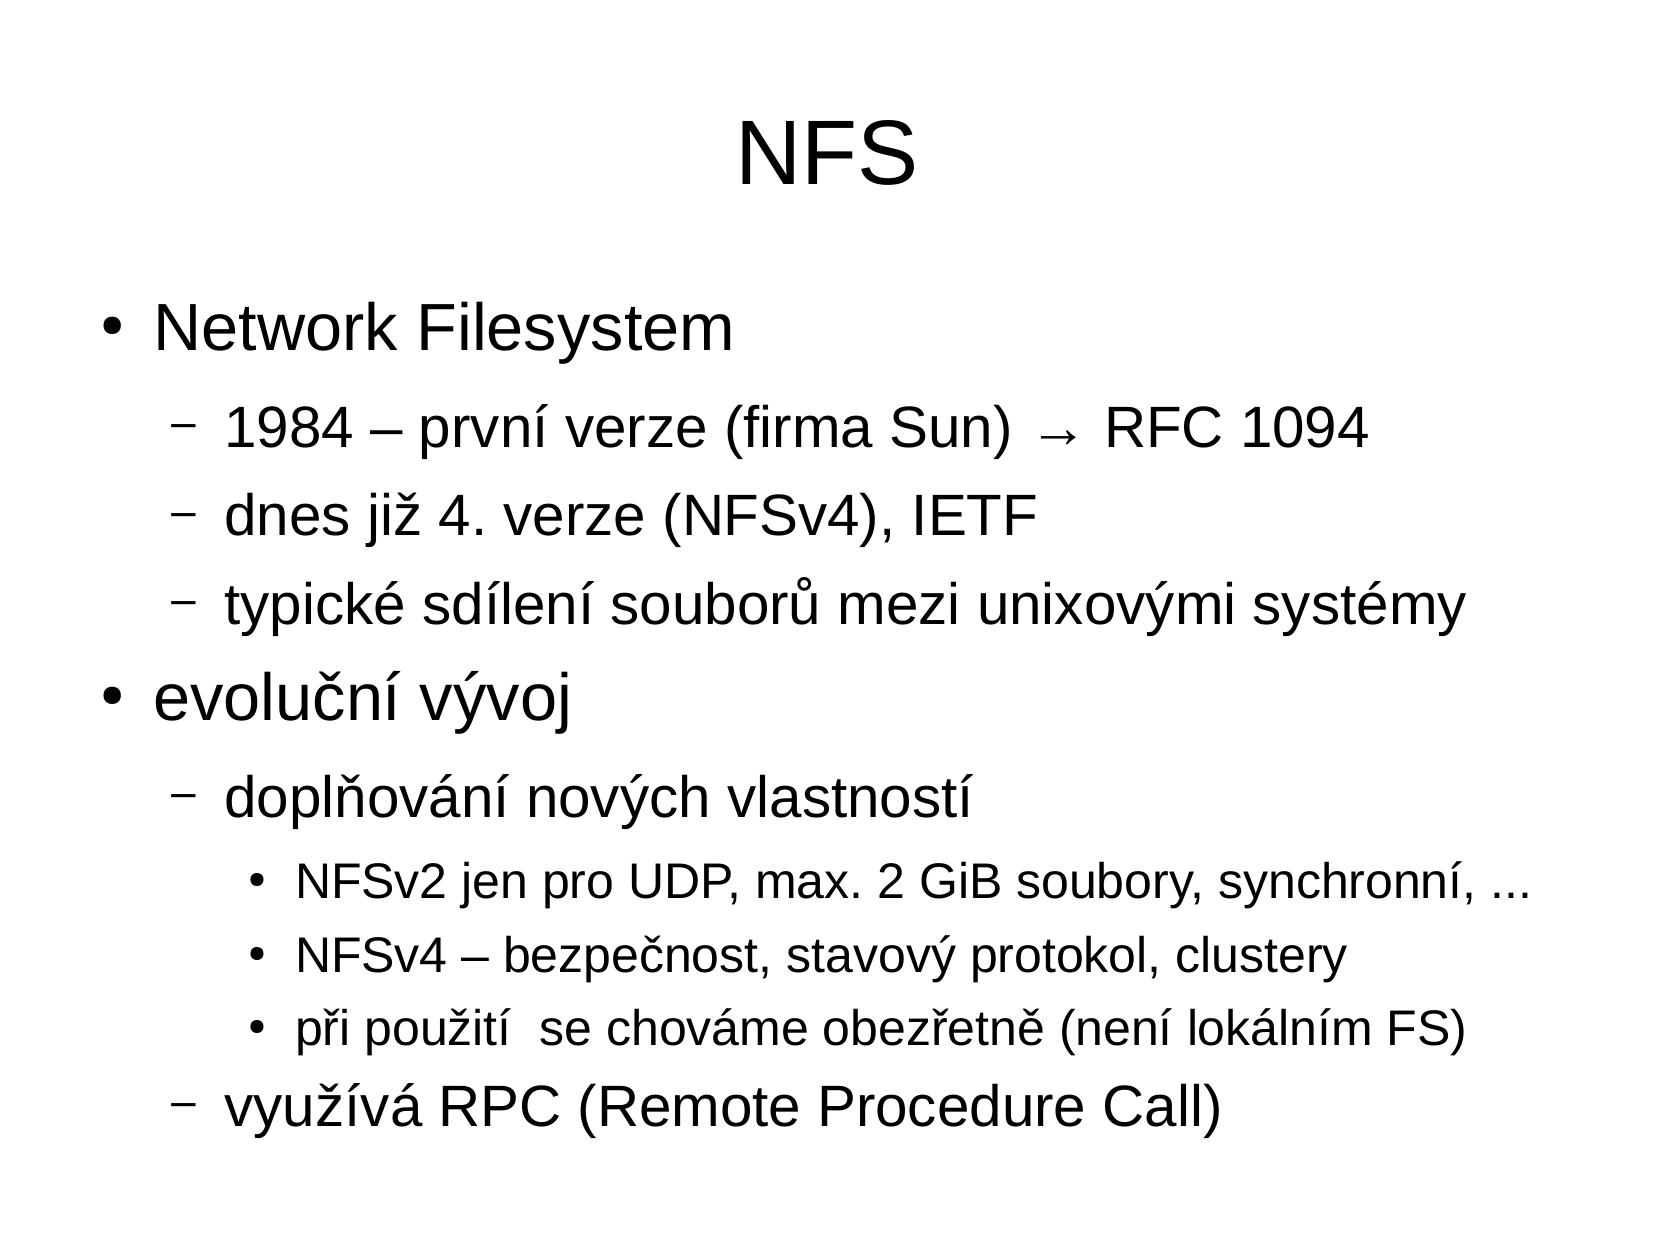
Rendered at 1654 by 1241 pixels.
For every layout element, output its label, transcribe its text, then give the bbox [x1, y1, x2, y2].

title NFS [82, 56, 1571, 250]
list Network Filesystem 1984 – první verze (firma Sun) → RFC 1094 dnes již 4. verze (NFSv4), IETF typické sdílení souborů mezi unixovými systémy evoluční vývoj doplňování nových vlastností NFSv2 jen pro UDP, max. 2 GiB soubory, synchronní, ... NFSv4 – bezpečnost, stavový protokol, clustery při použití se chováme obezřetně (není lokálním FS) využívá RPC (Remote Procedure Call) [82, 290, 1625, 1139]
